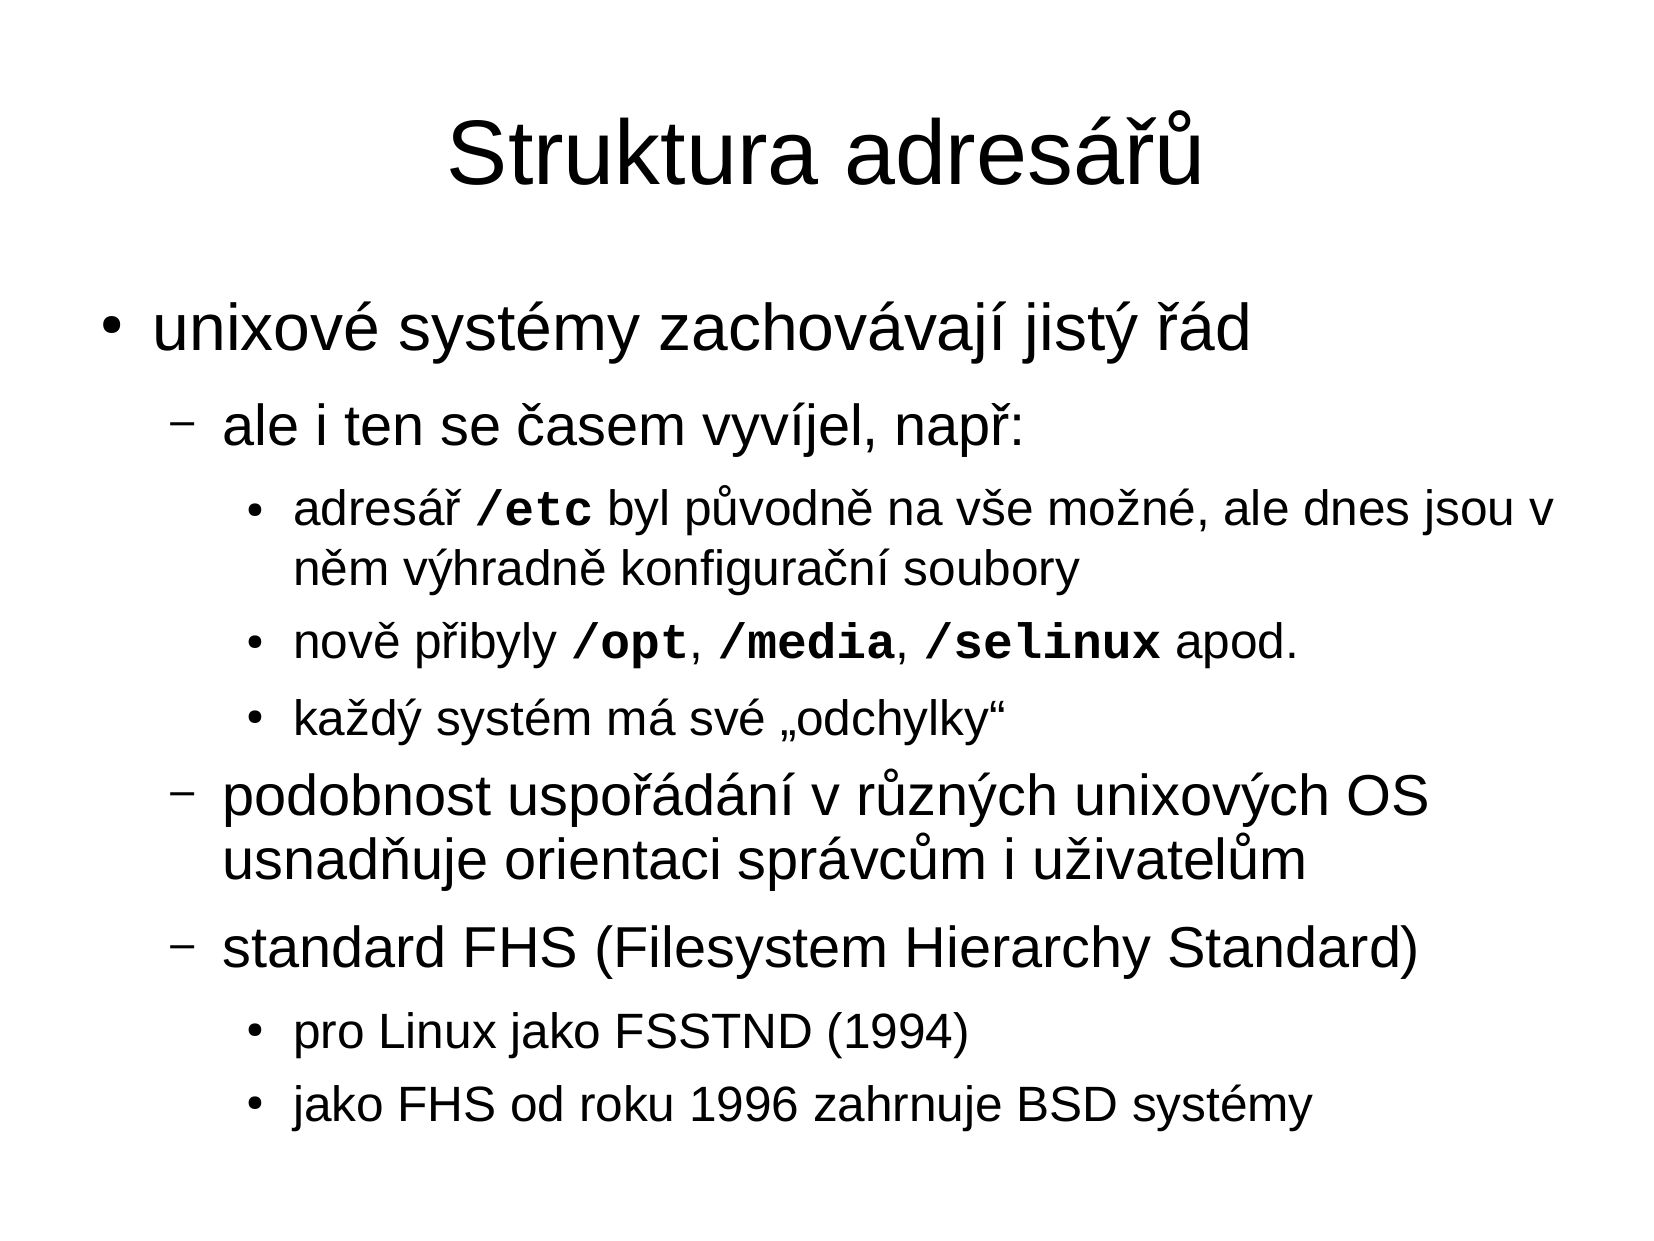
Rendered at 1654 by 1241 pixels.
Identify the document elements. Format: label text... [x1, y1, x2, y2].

list unixové systémy zachovávají jistý řád ale i ten se časem vyvíjel, např: adresář /etc byl původně na vše možné, ale dnes jsou v něm výhradně konfigurační soubory nově přibyly /opt, /media, /selinux apod. každý systém má své „odchylky“ podobnost uspořádání v různých unixových OS usnadňuje orientaci správcům i uživatelům standard FHS (Filesystem Hierarchy Standard) pro Linux jako FSSTND (1994) jako FHS od roku 1996 zahrnuje BSD systémy [82, 290, 1571, 1138]
title Struktura adresářů [82, 56, 1571, 250]
